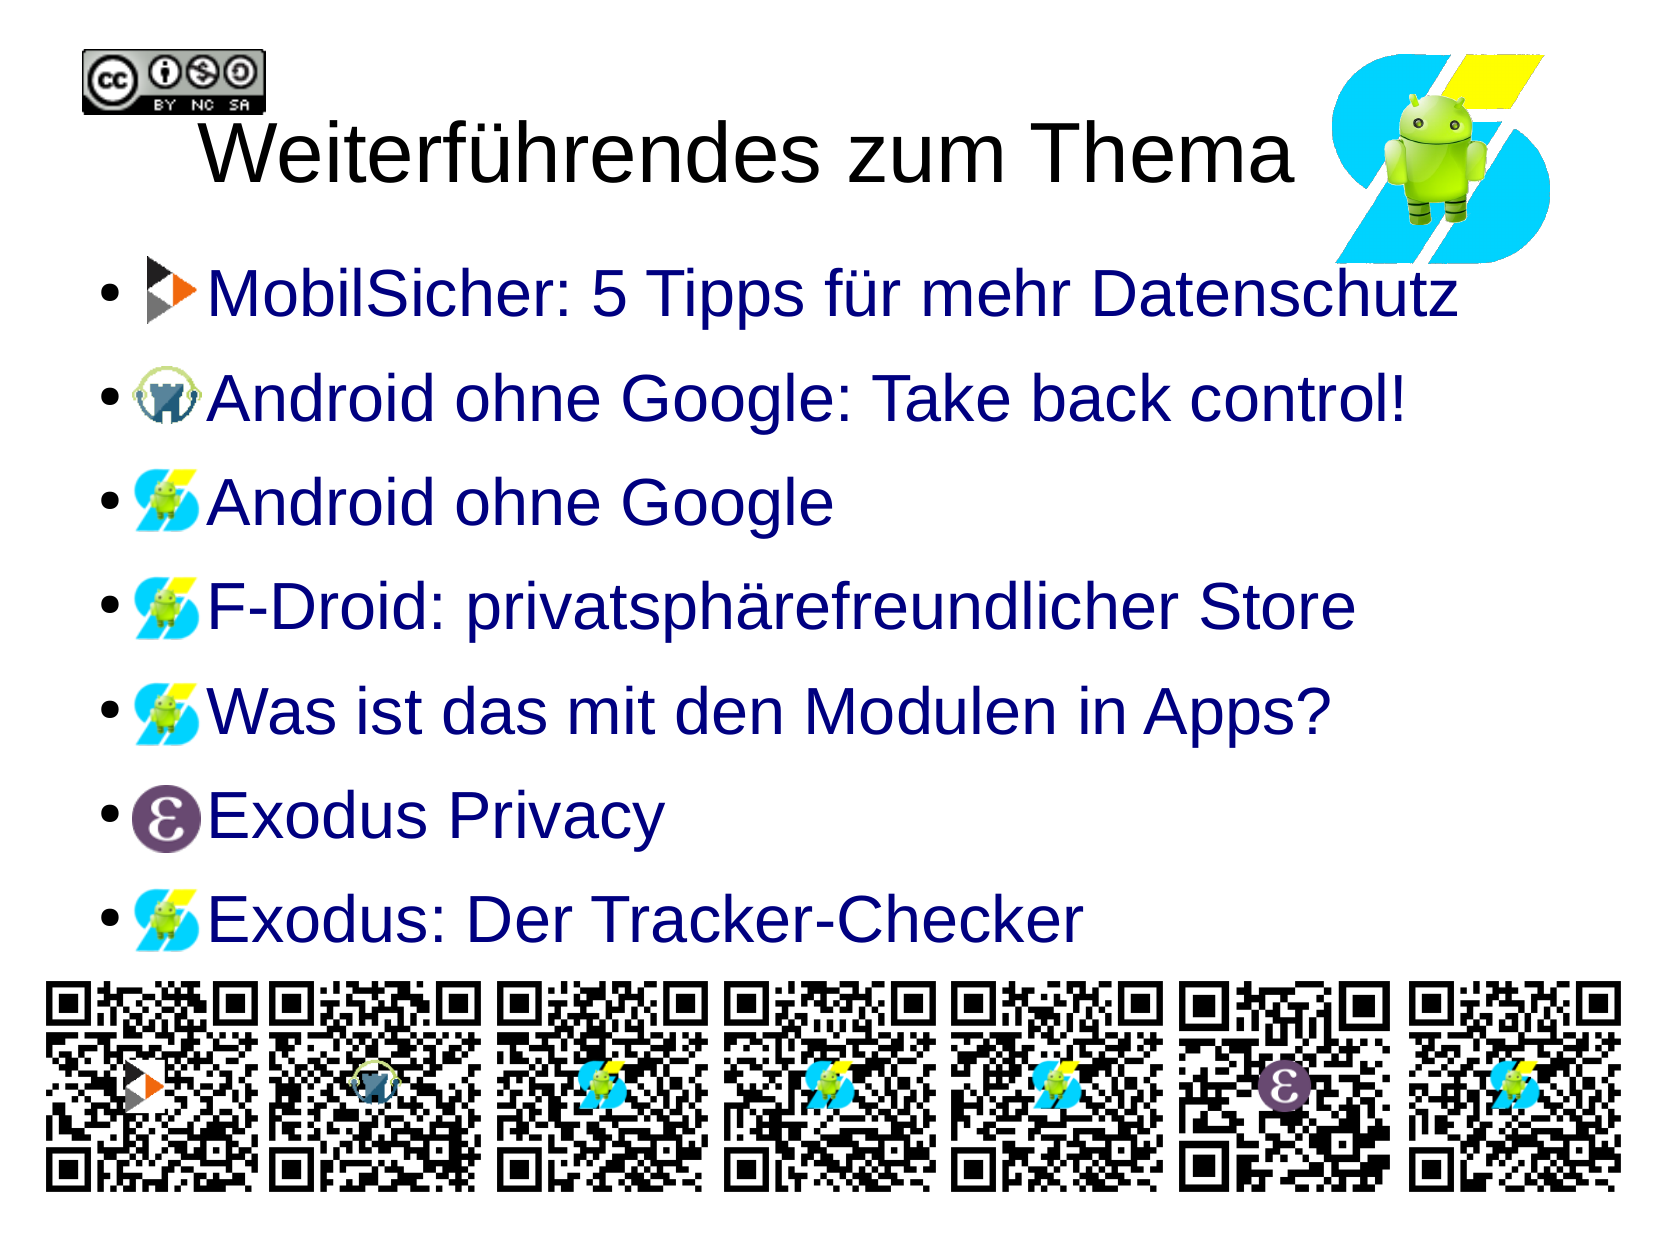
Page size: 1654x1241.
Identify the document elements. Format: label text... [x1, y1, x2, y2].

picture [1178, 980, 1391, 1193]
list MobilSicher: 5 Tipps für mehr Datenschutz Android ohne Google: Take back control! Android ohne Google F-Droid: privatsphärefreundlicher Store Was ist das mit den Modulen in Apps? Exodus Privacy Exodus: Der Tracker-Checker [80, 256, 1569, 1158]
picture [268, 980, 482, 1193]
picture [132, 366, 202, 424]
picture [147, 256, 198, 324]
picture [132, 682, 202, 747]
picture [496, 980, 709, 1193]
title Weiterführendes zum Thema [82, 49, 1560, 256]
picture [132, 576, 202, 641]
picture [1408, 980, 1622, 1193]
picture [132, 468, 202, 533]
picture [45, 980, 259, 1193]
picture [723, 980, 937, 1193]
picture [950, 980, 1164, 1193]
picture [132, 785, 201, 853]
picture [132, 888, 202, 954]
